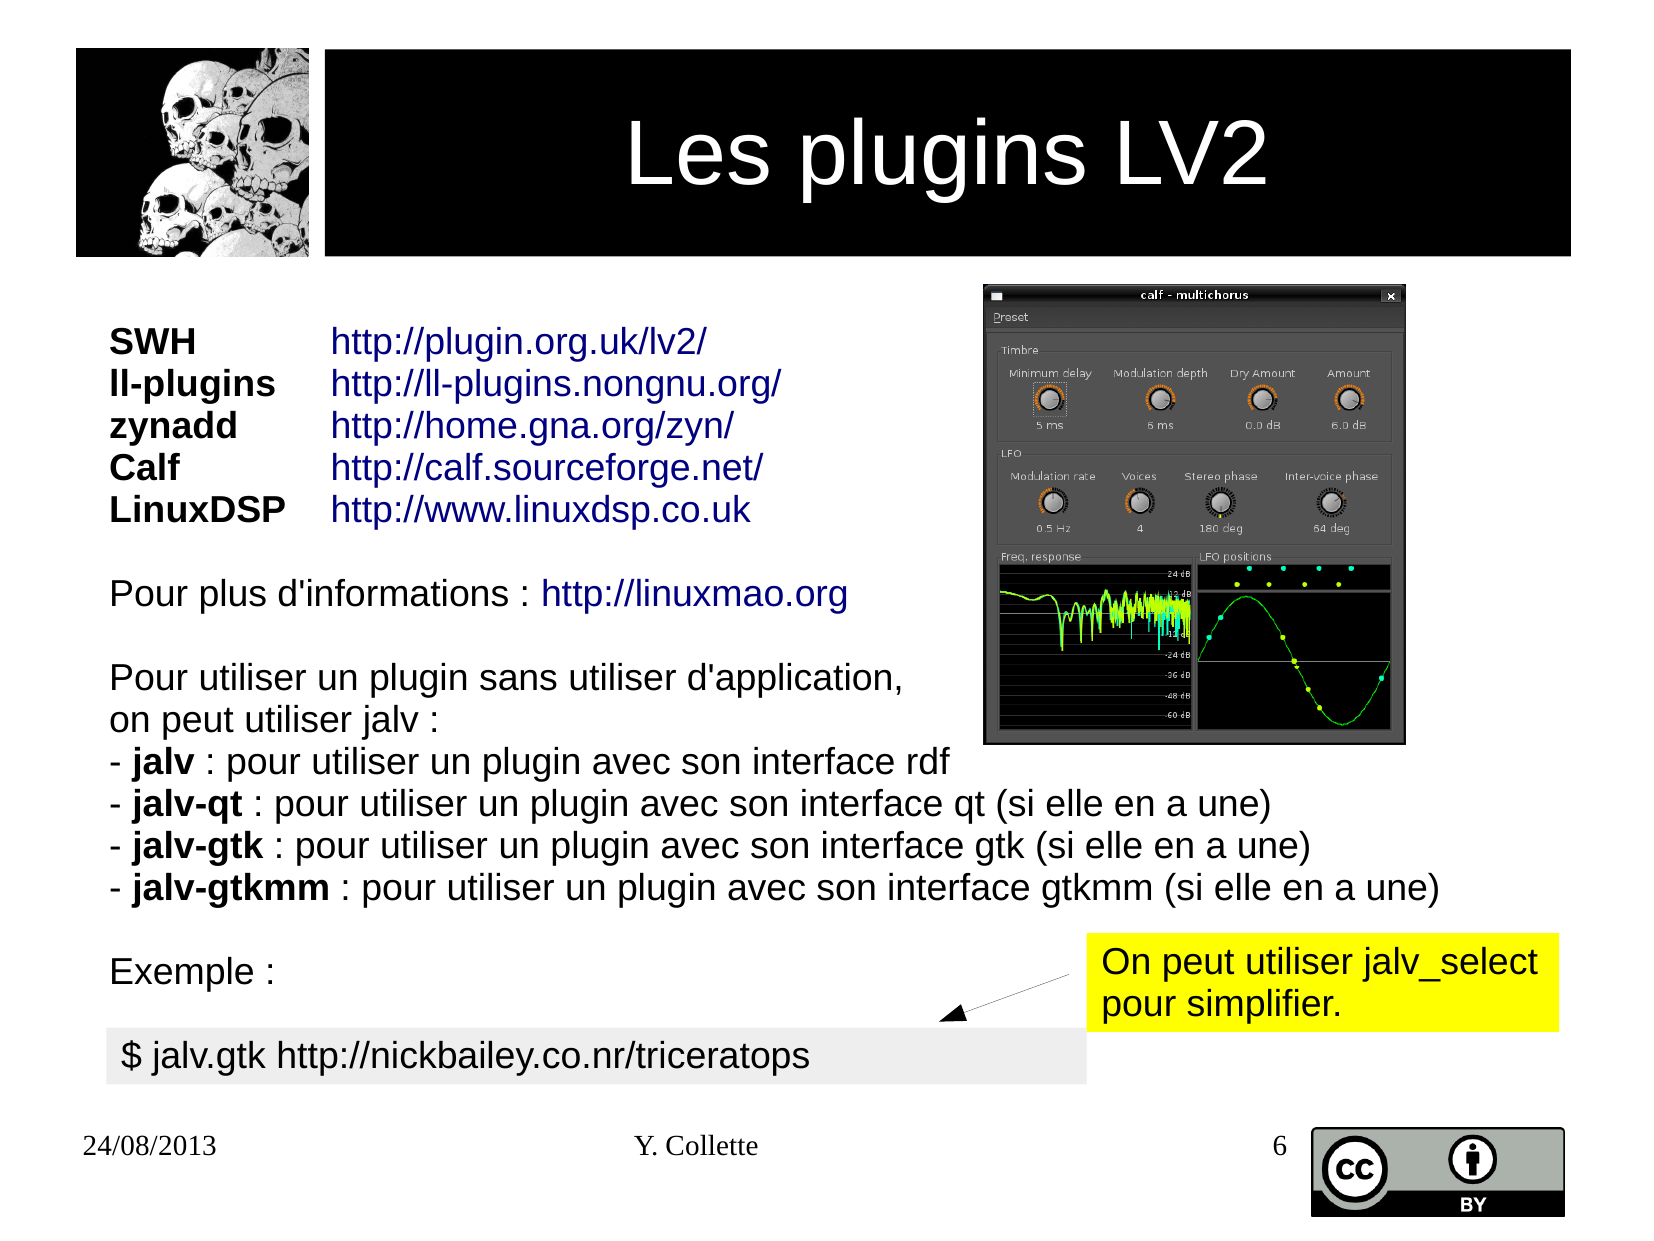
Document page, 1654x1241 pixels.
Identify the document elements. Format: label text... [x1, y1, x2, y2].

text_box SWH http://plugin.org.uk/lv2/ ll-plugins http://ll-plugins.nongnu.org/ zynadd http://home.gna.org/zyn/ Calf http://calf.sourceforge.net/ LinuxDSP http://www.linuxdsp.co.uk Pour plus d'informations : http://linuxmao.org Pour utiliser un plugin sans utiliser d'application, on peut utiliser jalv : - jalv : pour utiliser un plugin avec son interface rdf - jalv-qt : pour utiliser un plugin avec son interface qt (si elle en a une) - jalv-gtk : pour utiliser un plugin avec son interface gtk (si elle en a une) - jalv-gtkmm : pour utiliser un plugin avec son interface gtkmm (si elle en a une) Exemple : [94, 312, 1571, 1000]
picture [983, 284, 1406, 745]
text_box $ jalv.gtk http://nickbailey.co.nr/triceratops [106, 1027, 1087, 1085]
picture [76, 48, 309, 257]
title Les plugins LV2 [324, 49, 1571, 257]
picture [1311, 1127, 1565, 1217]
text_box On peut utiliser jalv_select pour simplifier. [1086, 933, 1560, 1032]
